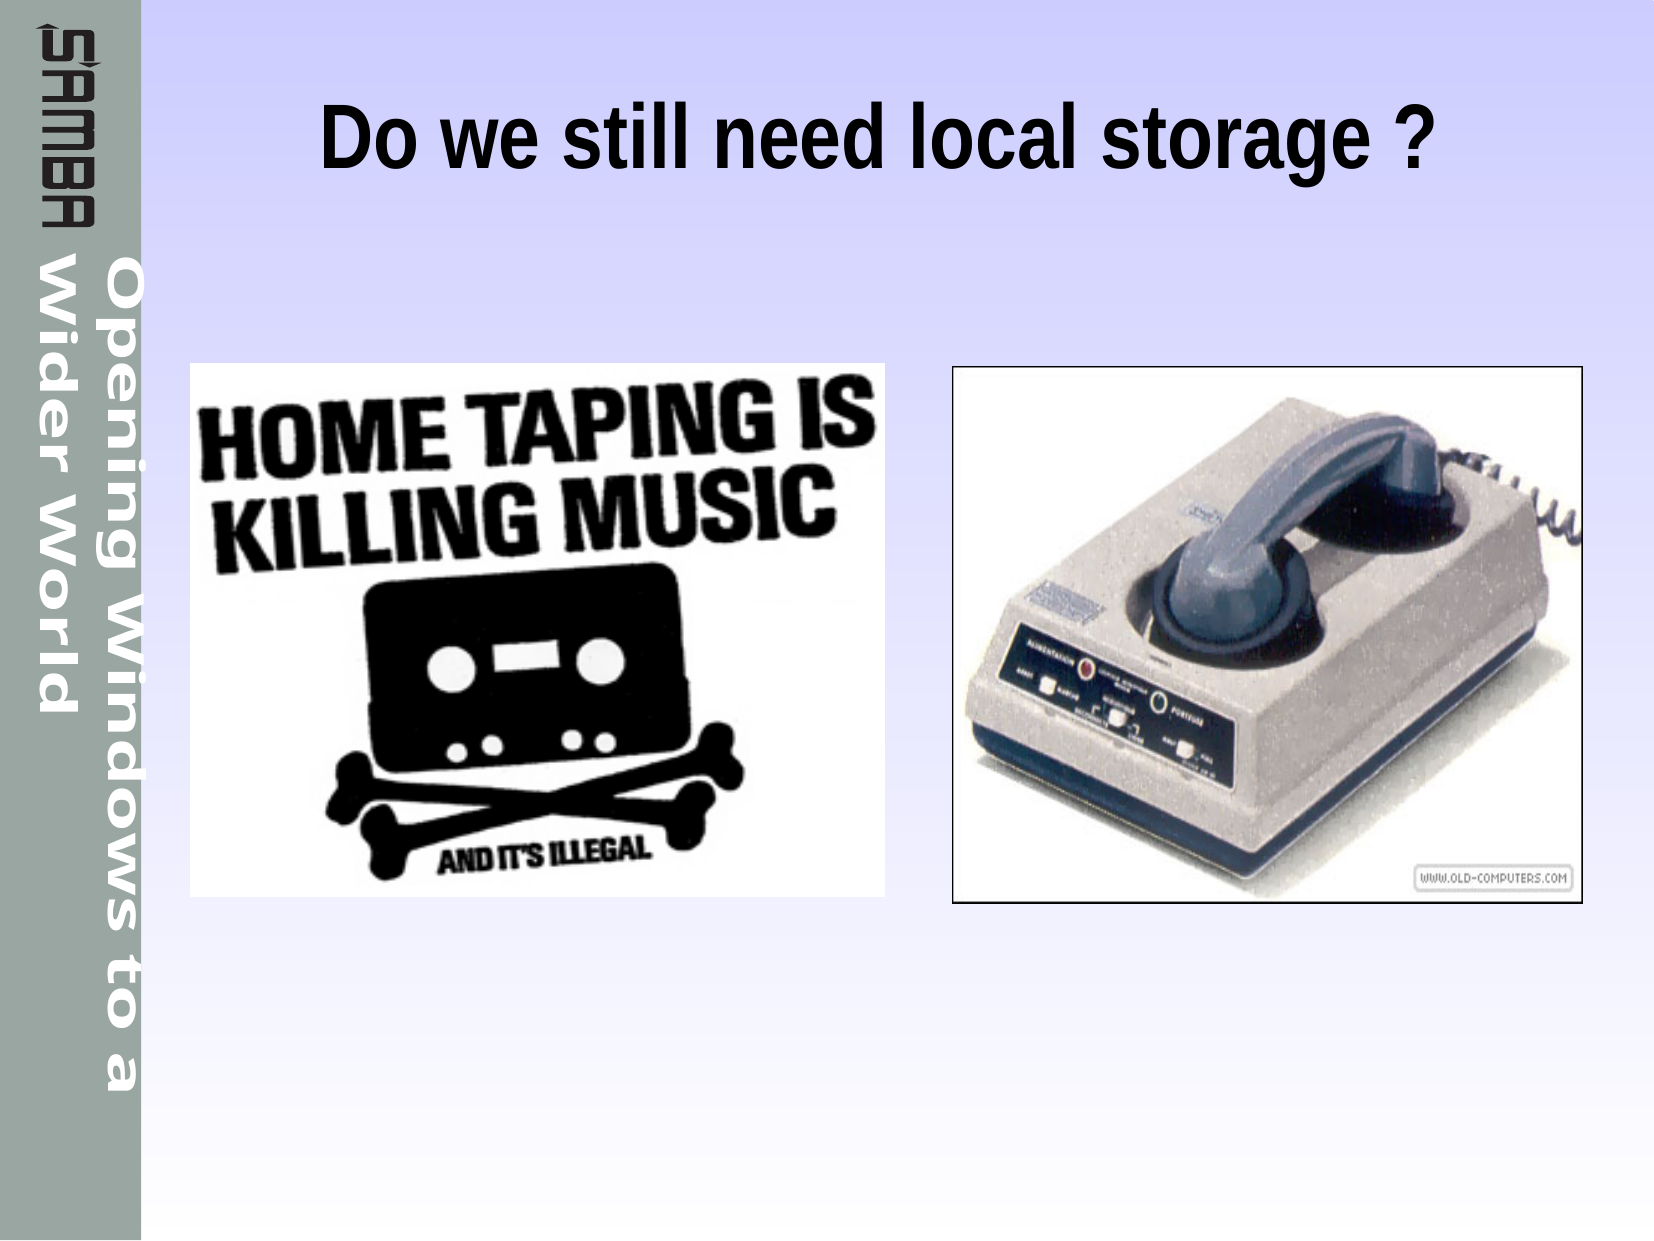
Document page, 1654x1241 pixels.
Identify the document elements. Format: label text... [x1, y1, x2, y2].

picture [952, 366, 1583, 904]
title Do we still need local storage ? [173, 31, 1586, 239]
picture [190, 363, 885, 897]
